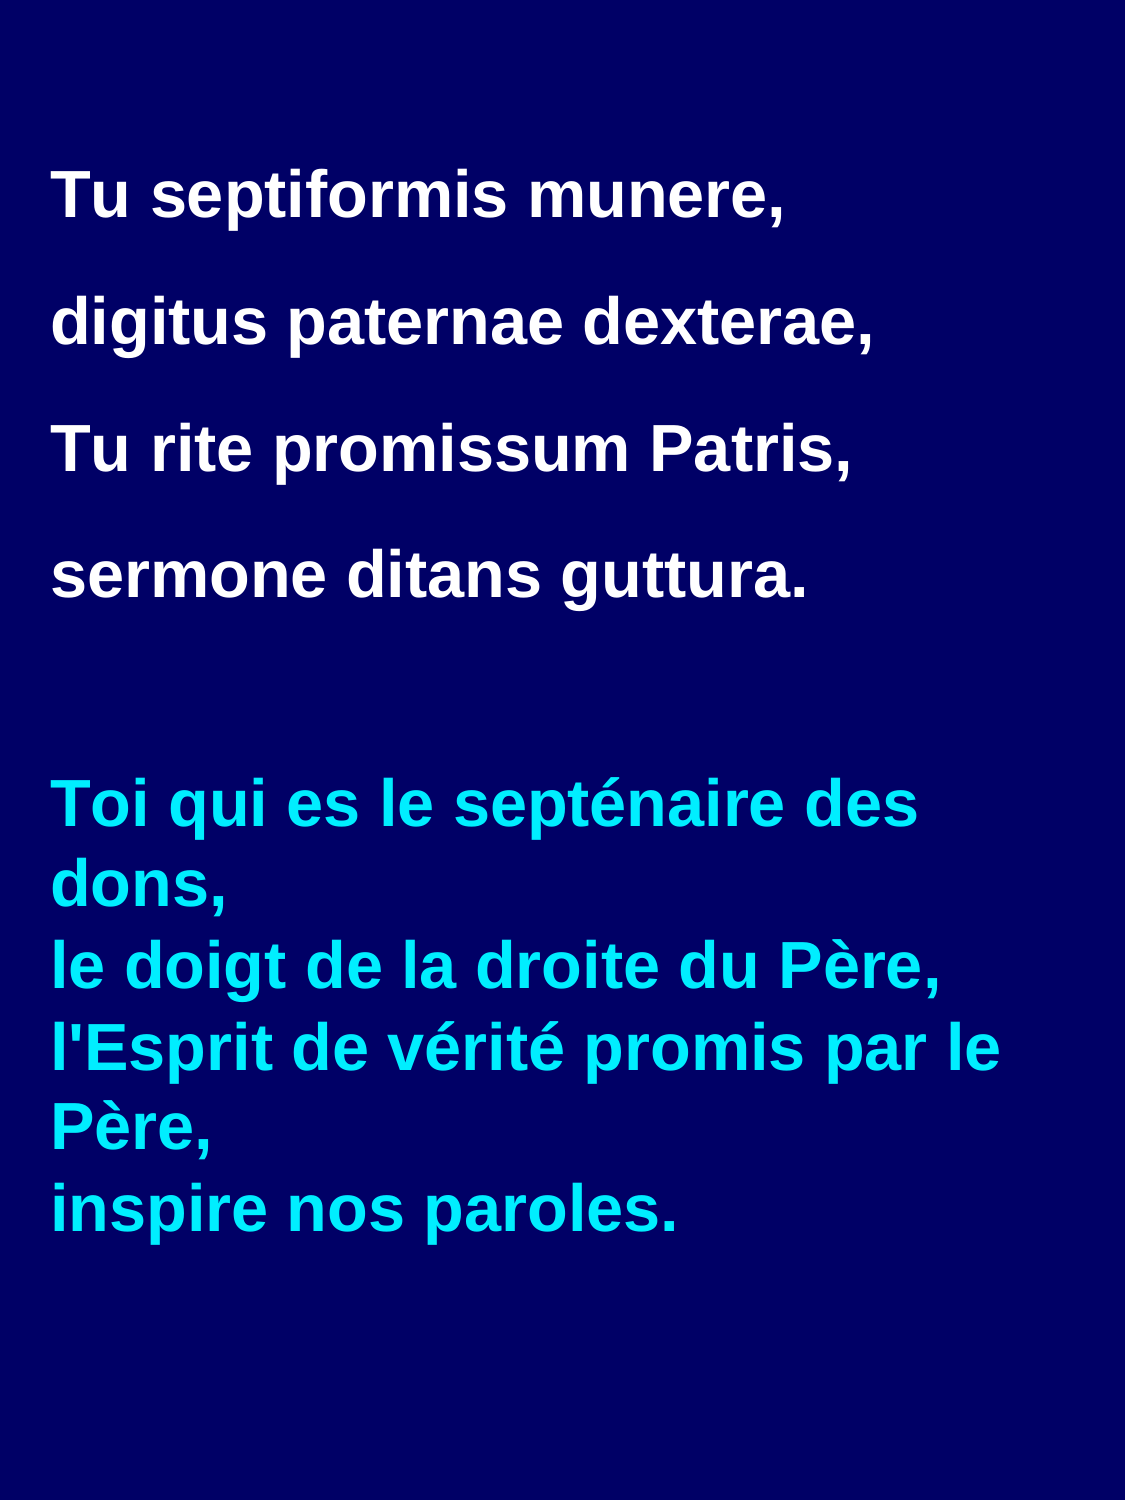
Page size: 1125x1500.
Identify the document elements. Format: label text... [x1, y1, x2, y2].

text_box Tu septiformis munere, digitus paternae dexterae, Tu rite promissum Patris, sermone ditans guttura. Toi qui es le septénaire des dons, le doigt de la droite du Père, l'Esprit de vérité promis par le Père, inspire nos paroles. [35, 47, 1113, 1442]
